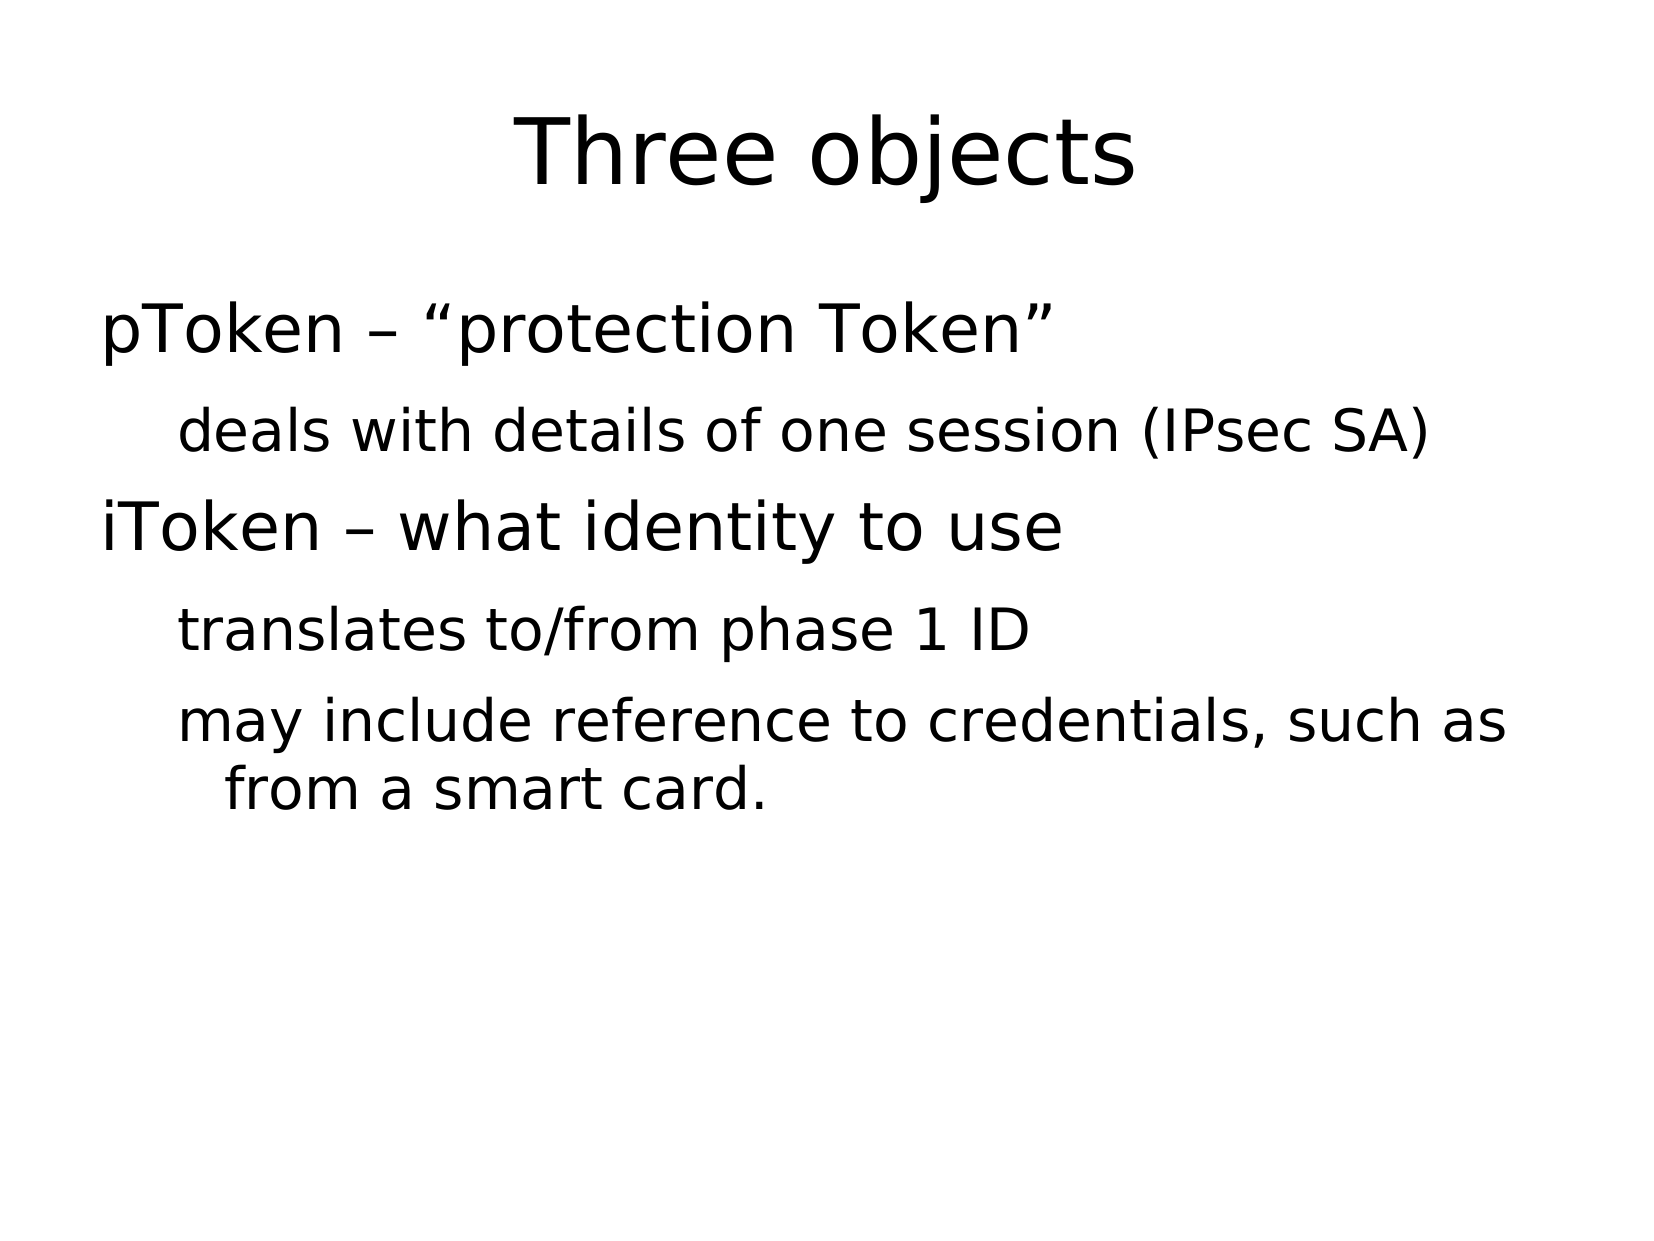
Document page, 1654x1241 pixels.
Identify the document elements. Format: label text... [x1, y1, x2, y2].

list pToken – “protection Token” deals with details of one session (IPsec SA) iToken – what identity to use translates to/from phase 1 ID may include reference to credentials, such as from a smart card. [82, 290, 1571, 1094]
title Three objects [82, 49, 1571, 257]
